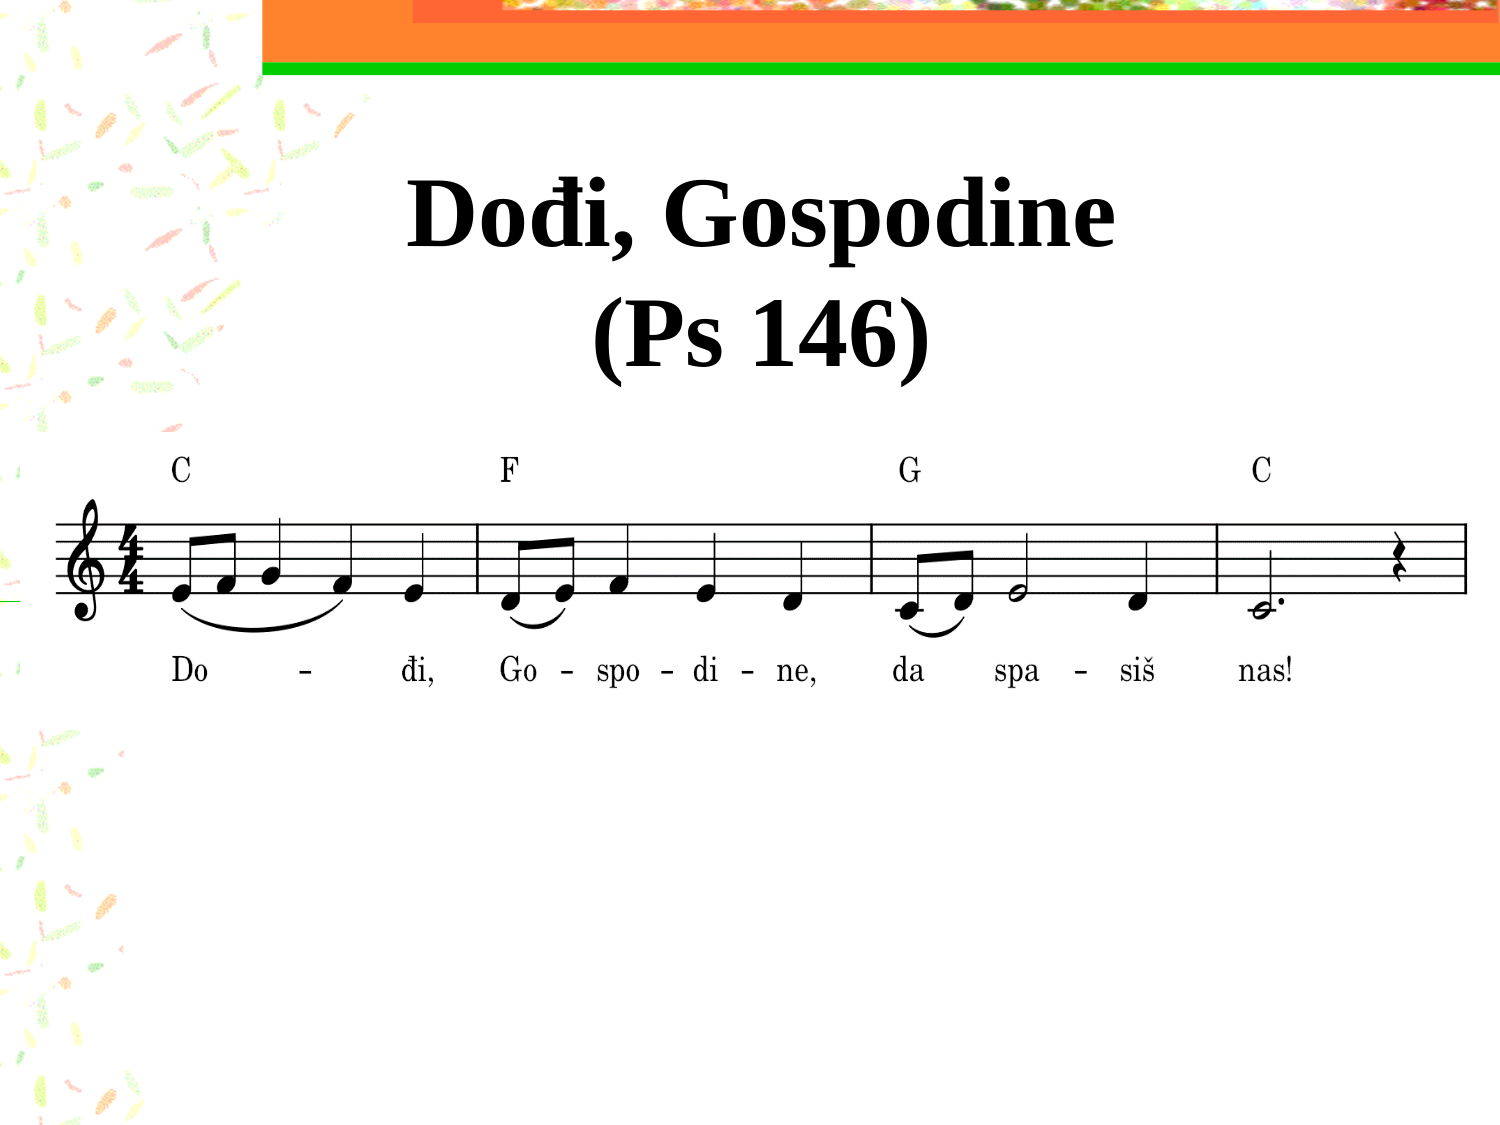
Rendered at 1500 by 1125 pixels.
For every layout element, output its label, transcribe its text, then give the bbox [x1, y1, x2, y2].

picture [0, 0, 1500, 1125]
picture [412, 0, 1500, 23]
title Dođi, Gospodine (Ps 146) [88, 99, 1436, 432]
